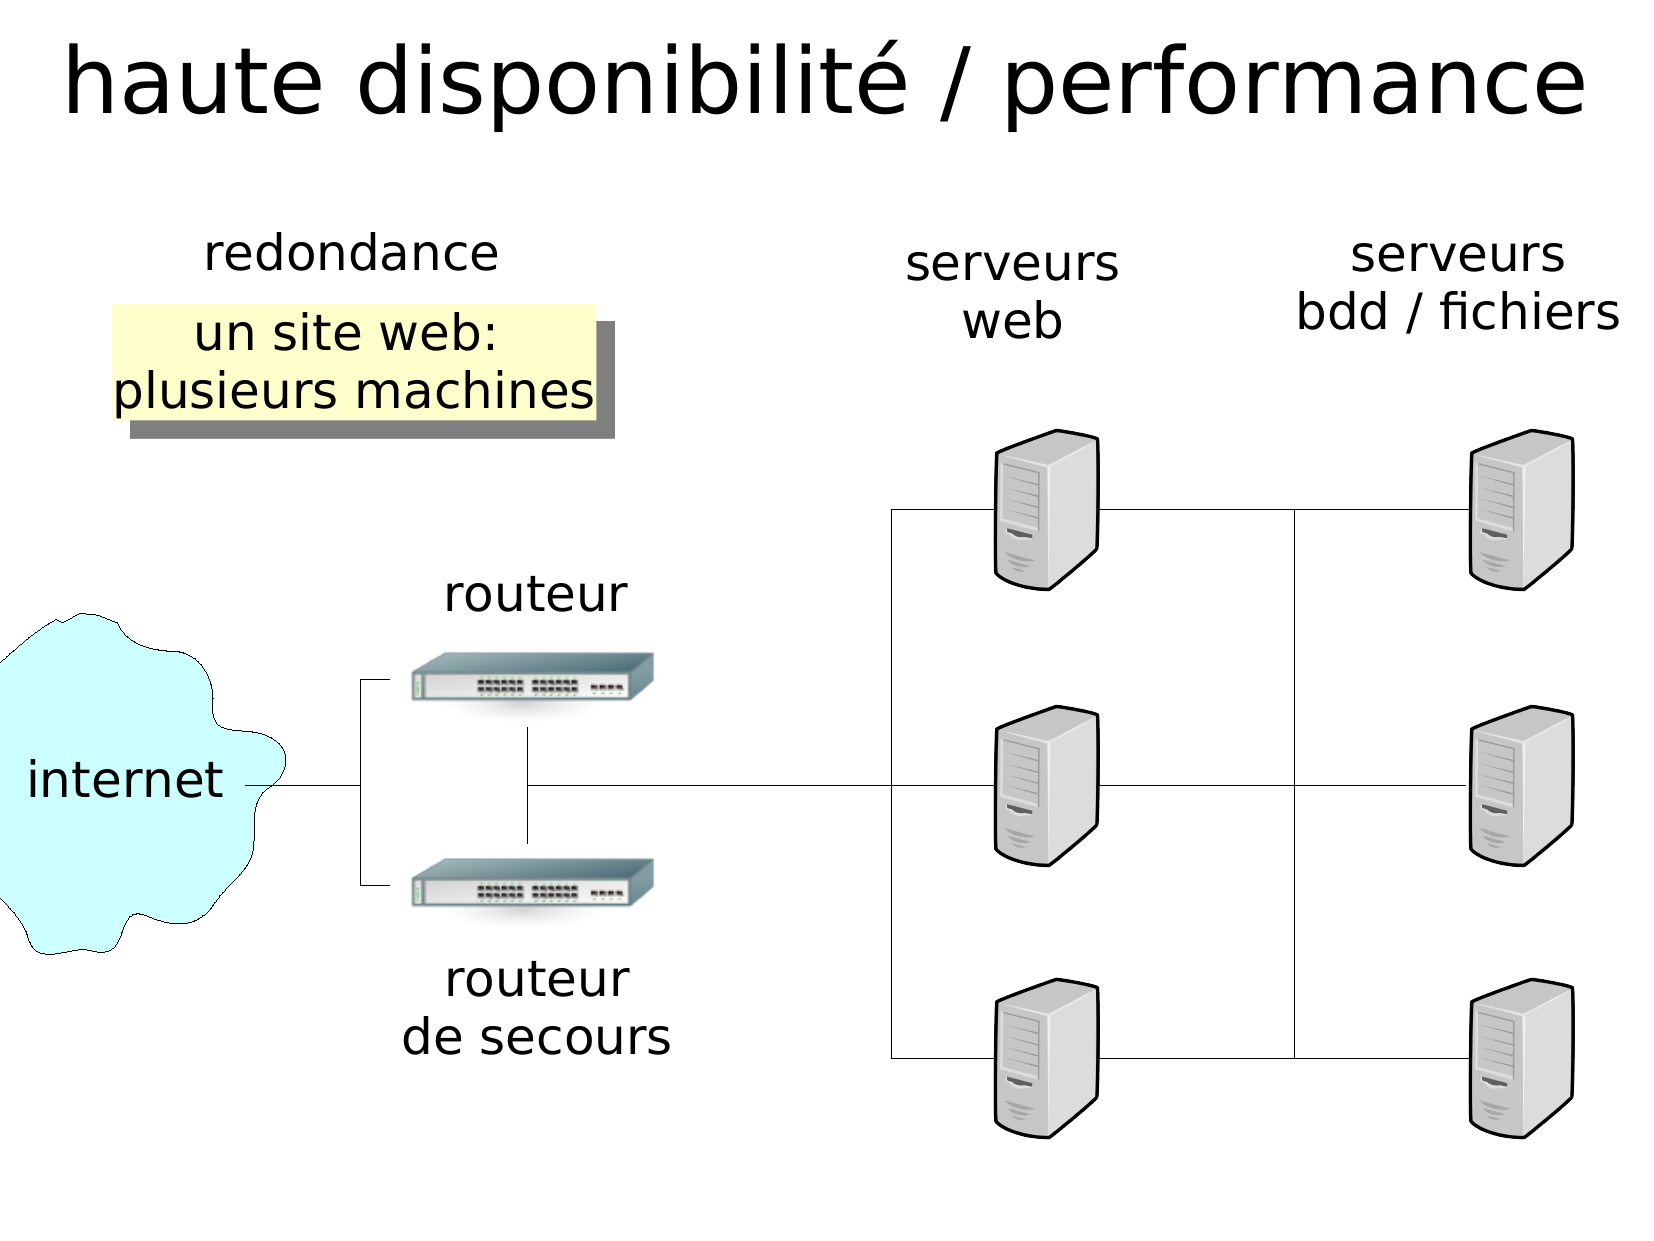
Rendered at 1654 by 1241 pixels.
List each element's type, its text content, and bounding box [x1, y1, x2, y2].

text_box redondance [203, 223, 501, 283]
picture [989, 699, 1112, 872]
text_box serveurs bdd / fichiers [1295, 224, 1622, 342]
text_box un site web: plusieurs machines [112, 303, 597, 421]
picture [1465, 423, 1588, 596]
text_box routeur de secours [401, 949, 674, 1067]
picture [389, 840, 665, 931]
text_box internet [26, 751, 225, 810]
text_box routeur [443, 564, 629, 623]
picture [1465, 972, 1588, 1145]
picture [989, 972, 1112, 1145]
title haute disponibilité / performance [0, 17, 1654, 143]
text_box serveurs web [905, 234, 1121, 351]
picture [389, 634, 665, 725]
picture [989, 423, 1112, 596]
text_box [0, 613, 286, 955]
picture [1465, 699, 1588, 872]
